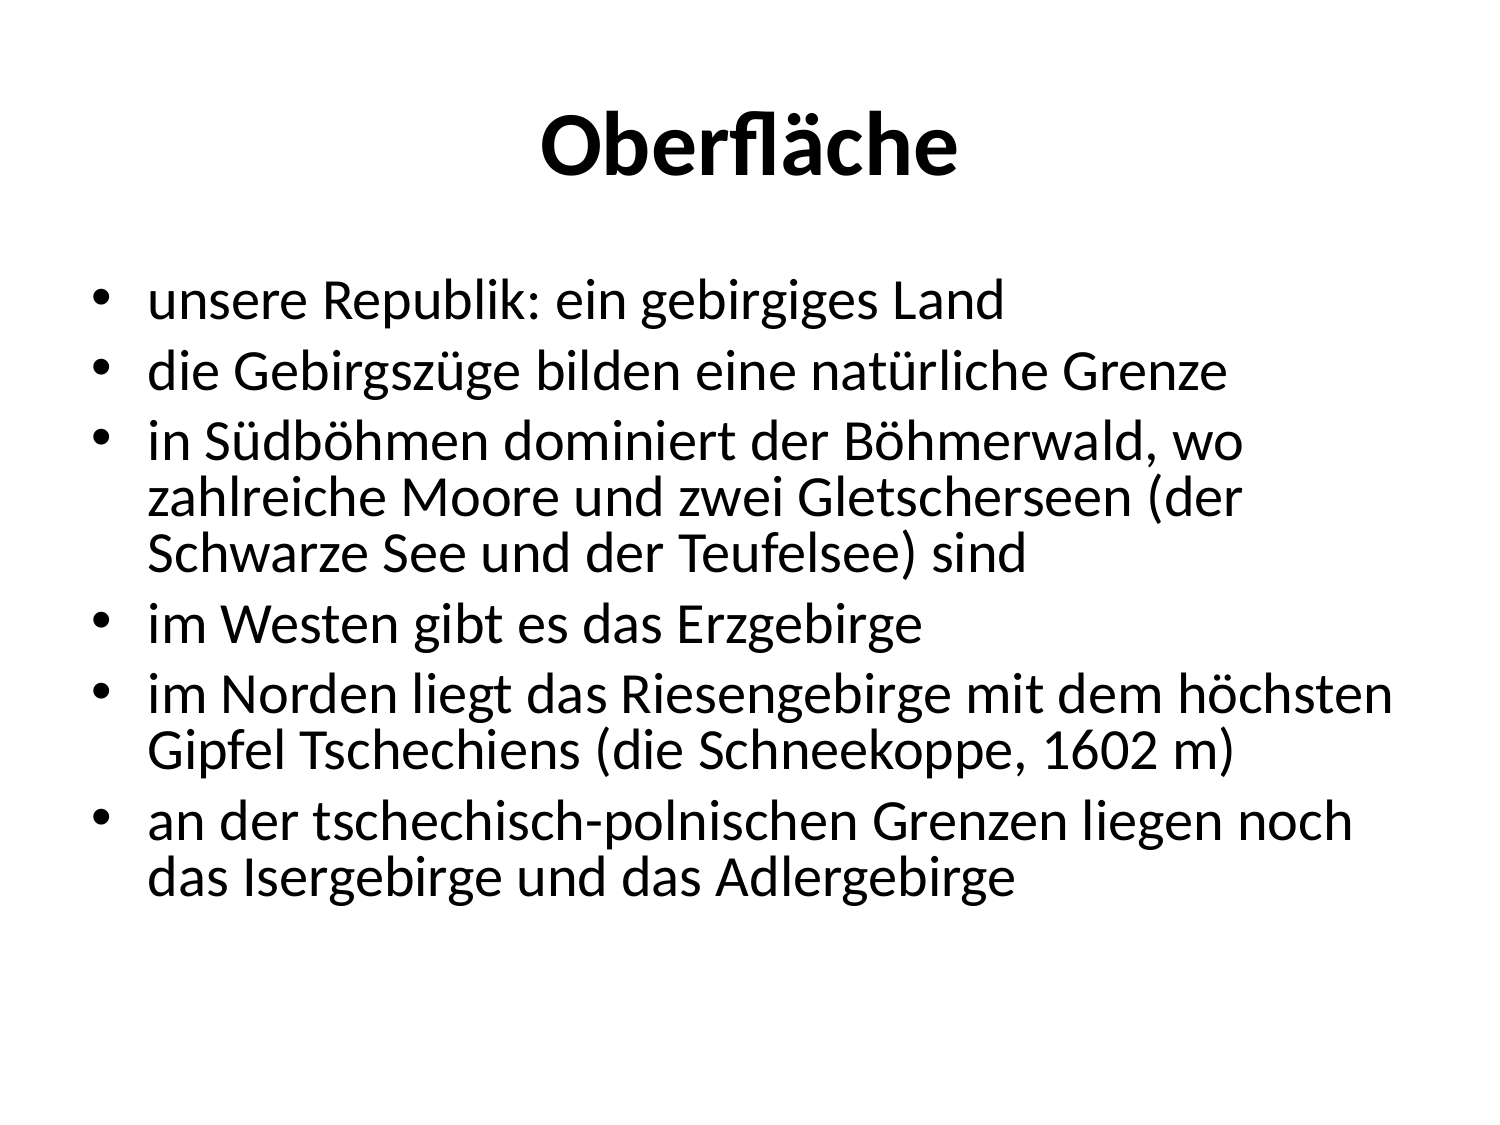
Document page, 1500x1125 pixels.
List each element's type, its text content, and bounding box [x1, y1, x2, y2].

title Oberfläche [75, 45, 1426, 233]
list unsere Republik: ein gebirgiges Land die Gebirgszüge bilden eine natürliche Grenze in Südböhmen dominiert der Böhmerwald, wo zahlreiche Moore und zwei Gletscherseen (der Schwarze See und der Teufelsee) sind im Westen gibt es das Erzgebirge im Norden liegt das Riesengebirge mit dem höchsten Gipfel Tschechiens (die Schneekoppe, 1602 m) an der tschechisch-polnischen Grenzen liegen noch das Isergebirge und das Adlergebirge [76, 267, 1427, 1010]
